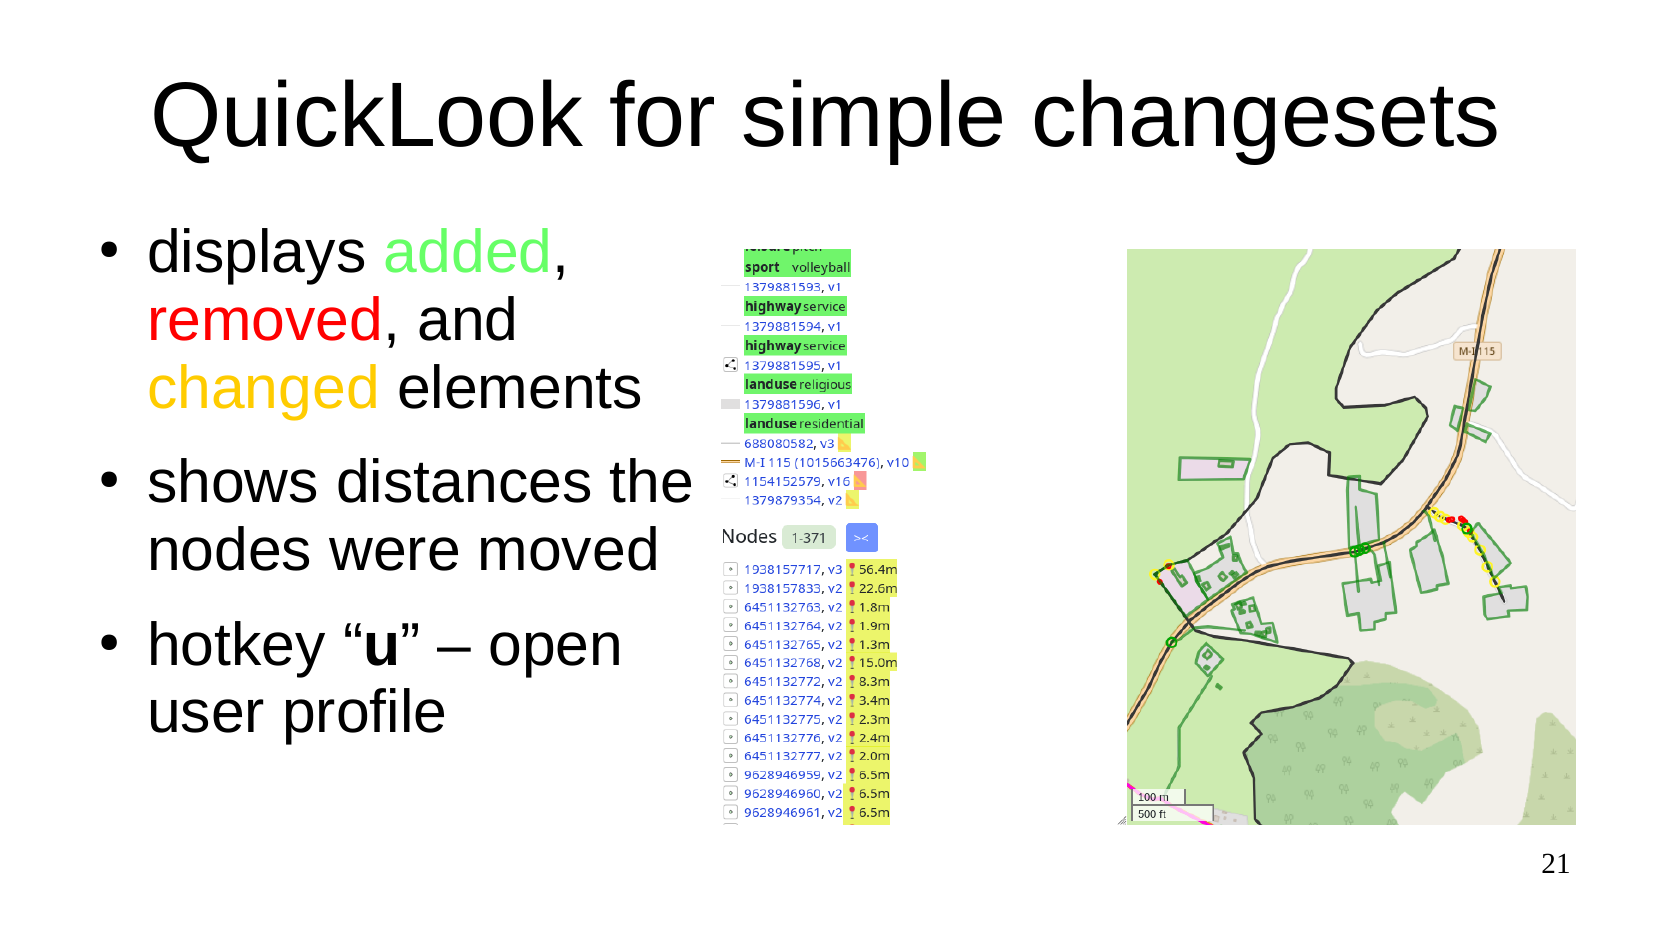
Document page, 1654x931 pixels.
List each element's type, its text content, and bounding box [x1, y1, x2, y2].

title QuickLook for simple changesets [82, 37, 1571, 193]
picture [706, 249, 1576, 826]
list displays added, removed, and changed elements shows distances the nodes were moved hotkey “u” – open user profile [82, 217, 713, 758]
